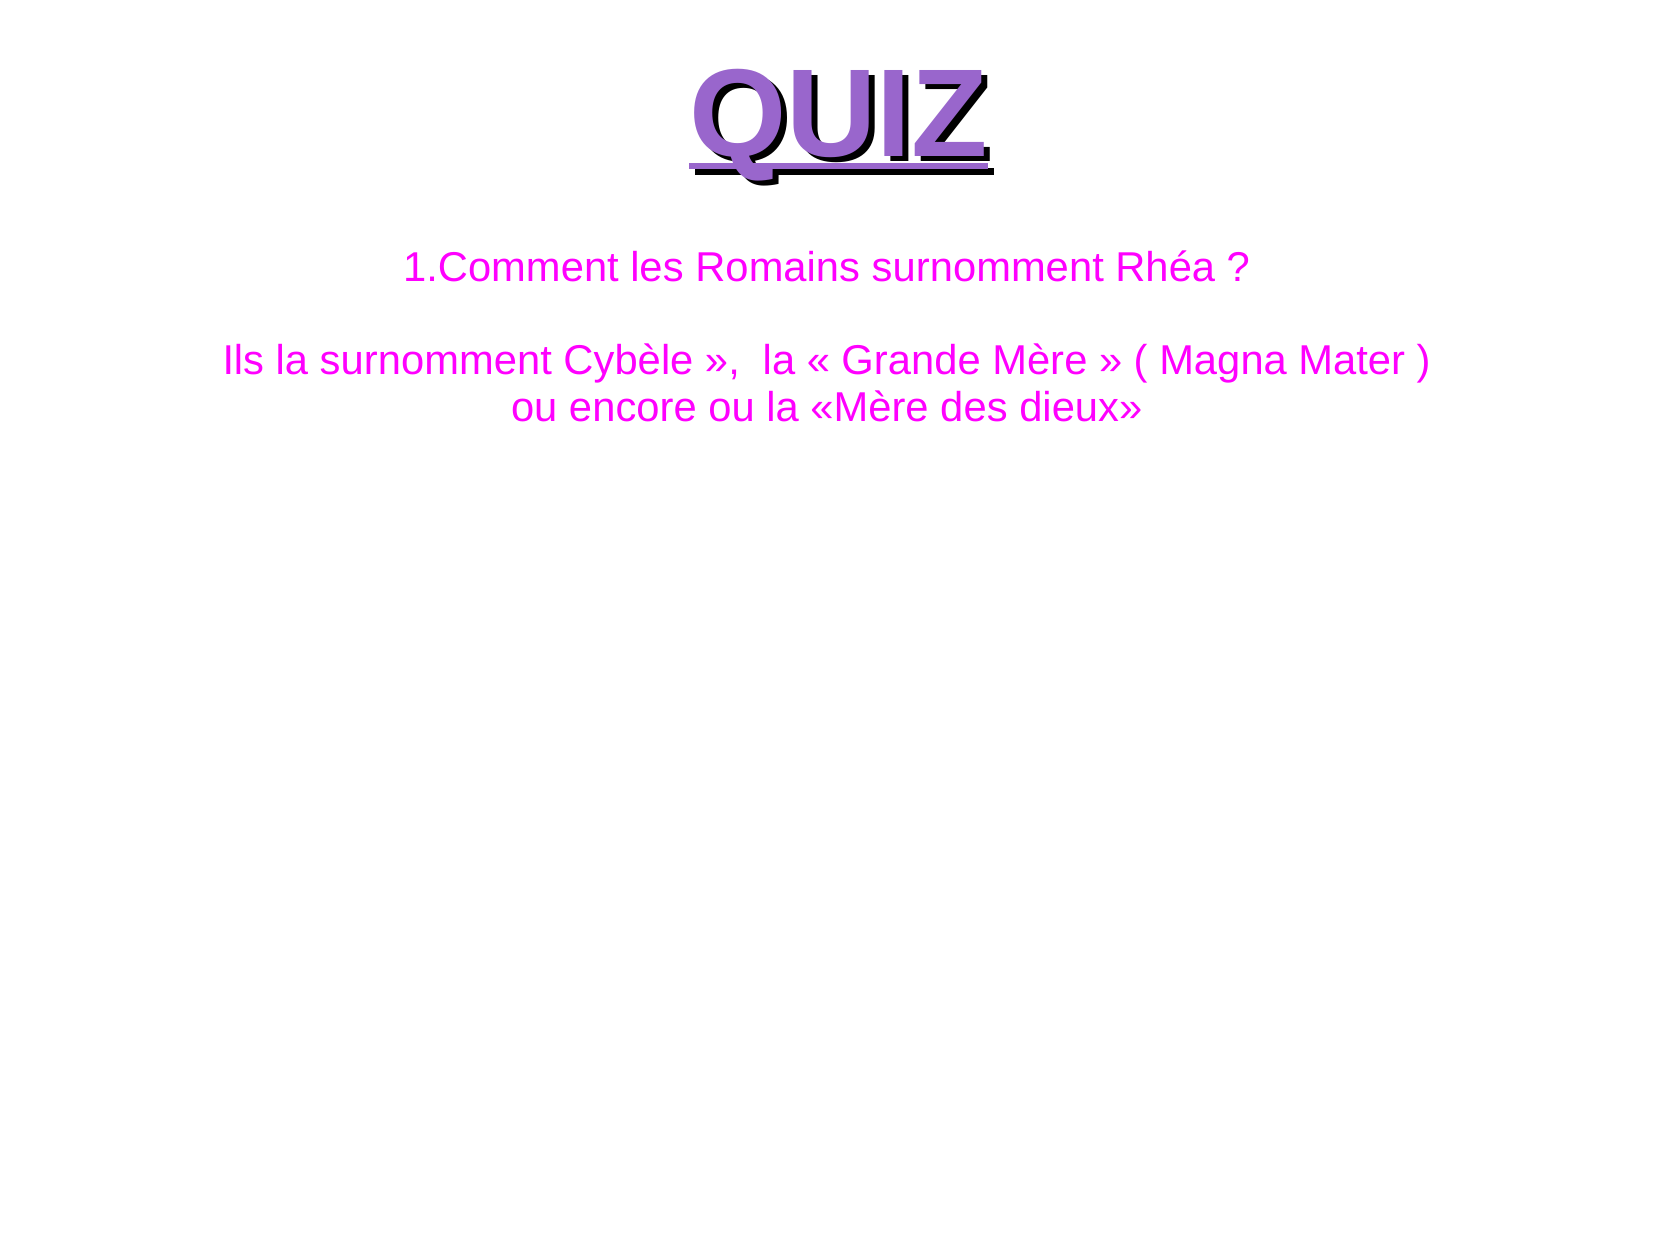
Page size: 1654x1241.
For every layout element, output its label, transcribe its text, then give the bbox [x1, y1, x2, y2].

text_box 1.Comment les Romains surnomment Rhéa ? Ils la surnomment Cybèle », la « Grande Mère » ( Magna Mater ) ou encore ou la «Mère des dieux» [0, 190, 1654, 1241]
text_box QUIZ [35, 35, 1642, 190]
